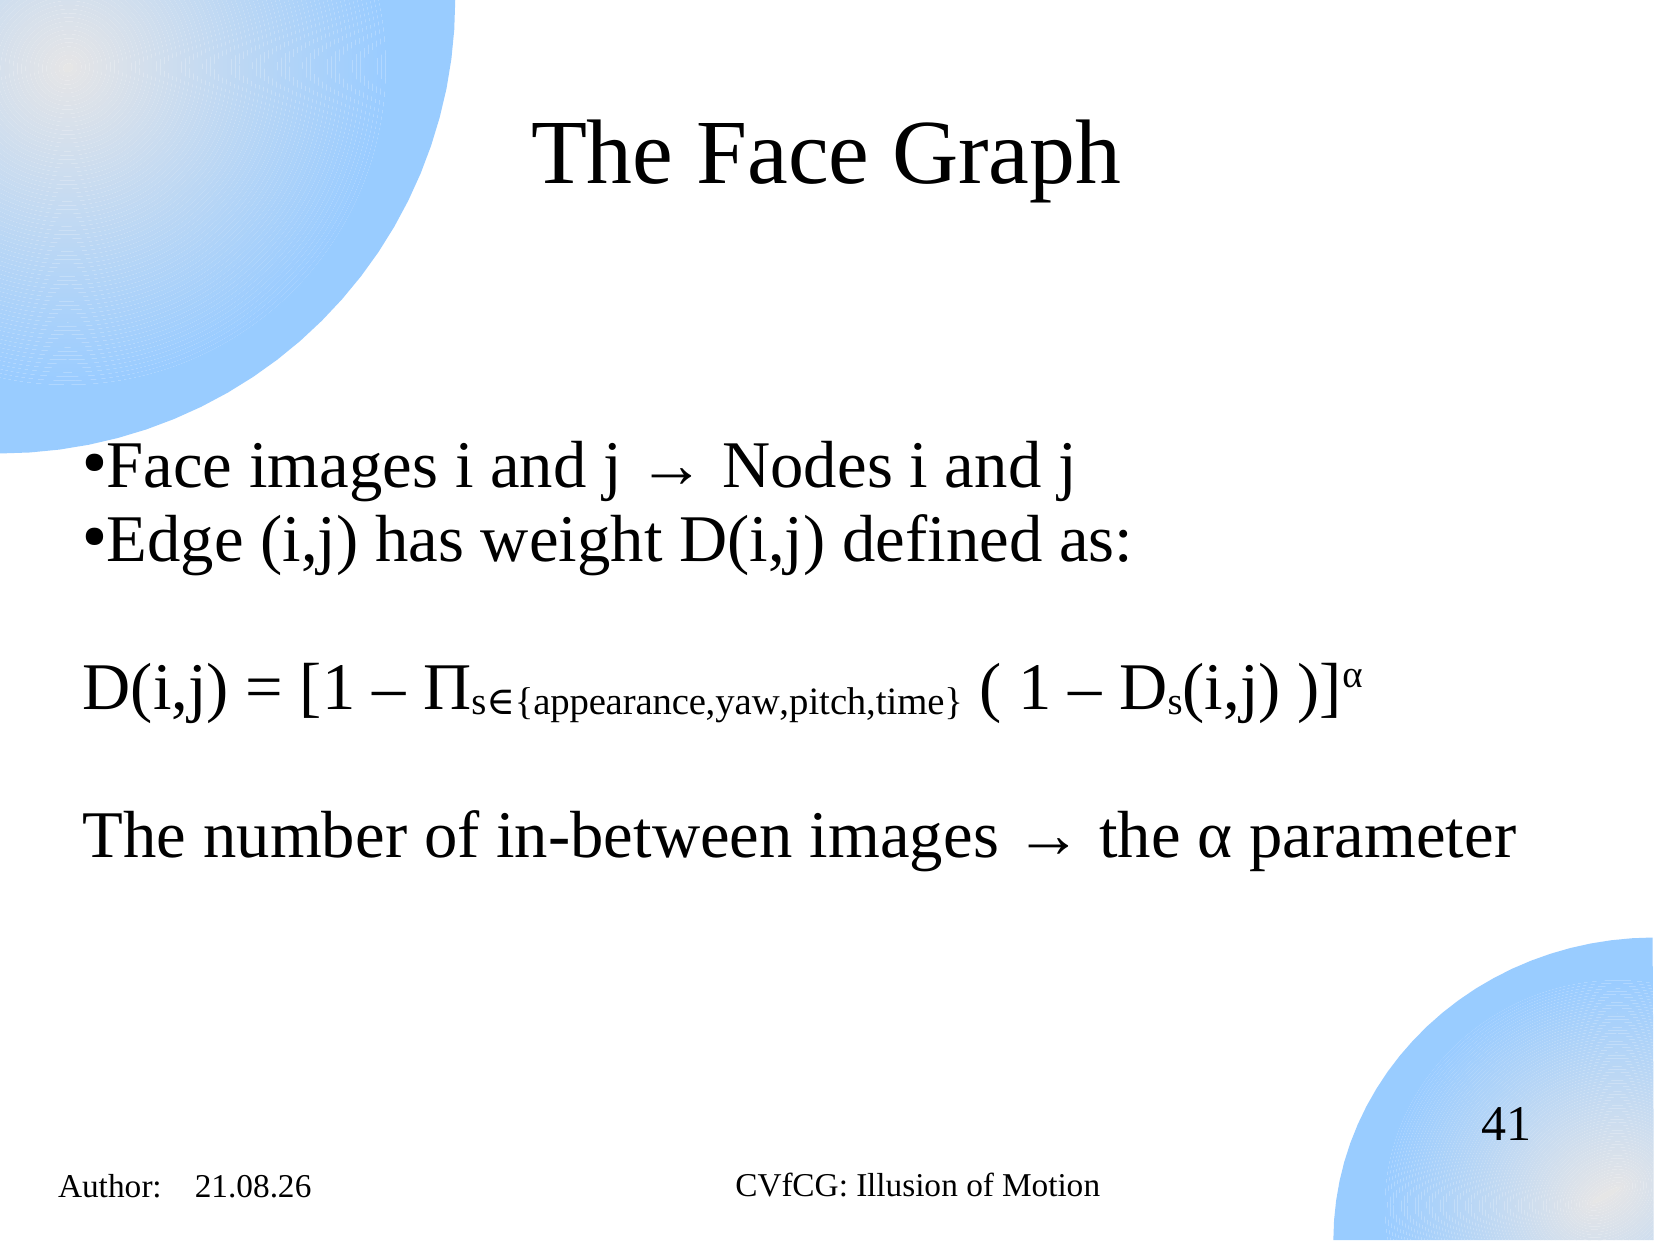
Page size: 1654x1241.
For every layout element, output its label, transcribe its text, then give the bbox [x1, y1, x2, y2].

subtitle Face images i and j → Nodes i and j Edge (i,j) has weight D(i,j) defined as: D(i,j) = [1 – Пs∈{appearance,yaw,pitch,time} ( 1 – Ds(i,j) )]α The number of in-between images → the α parameter [82, 290, 1571, 1010]
text_box CVfCG: Illusion of Motion [735, 1166, 1346, 1204]
title The Face Graph [82, 49, 1571, 257]
text_box <number> [1401, 1095, 1611, 1152]
